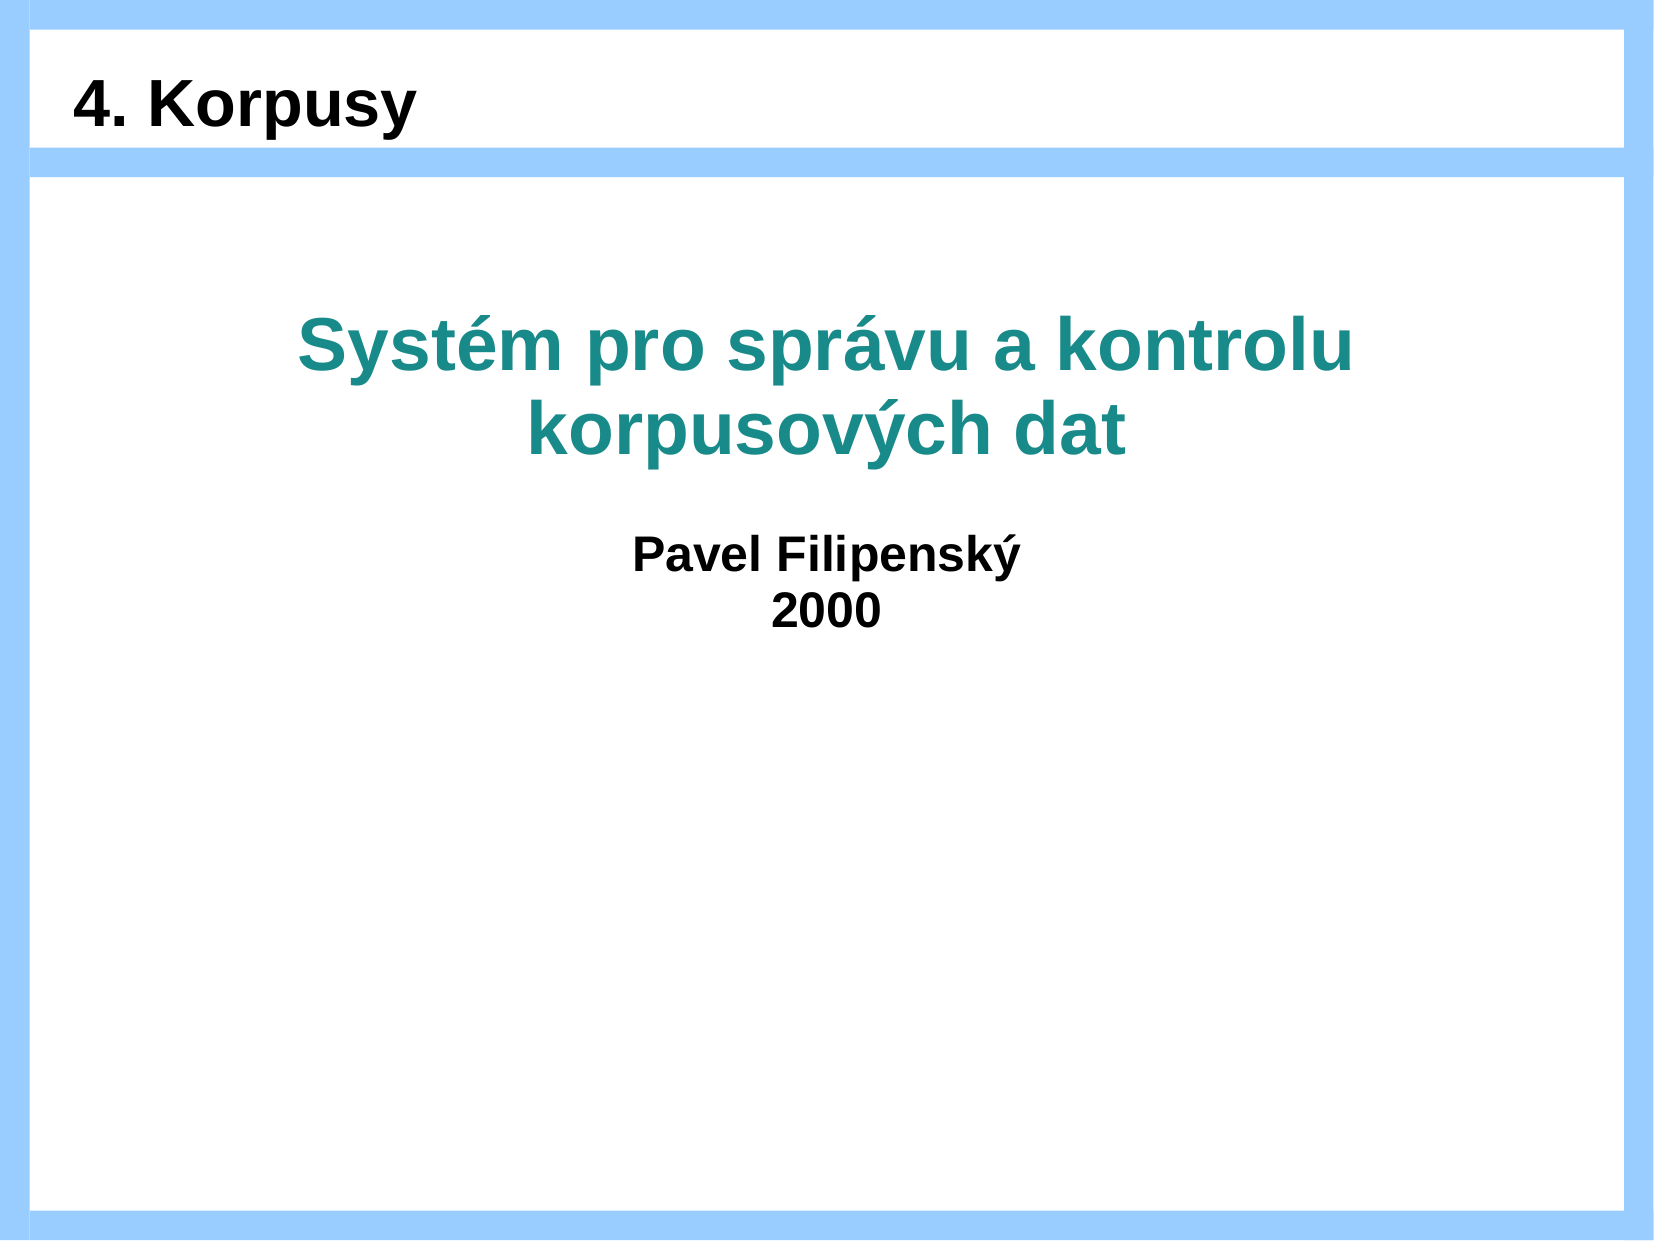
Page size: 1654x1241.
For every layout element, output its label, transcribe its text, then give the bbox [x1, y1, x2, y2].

text_box 4. Korpusy [59, 58, 1152, 148]
text_box Systém pro správu a kontrolu korpusových dat Pavel Filipenský 2000 [103, 295, 1551, 752]
